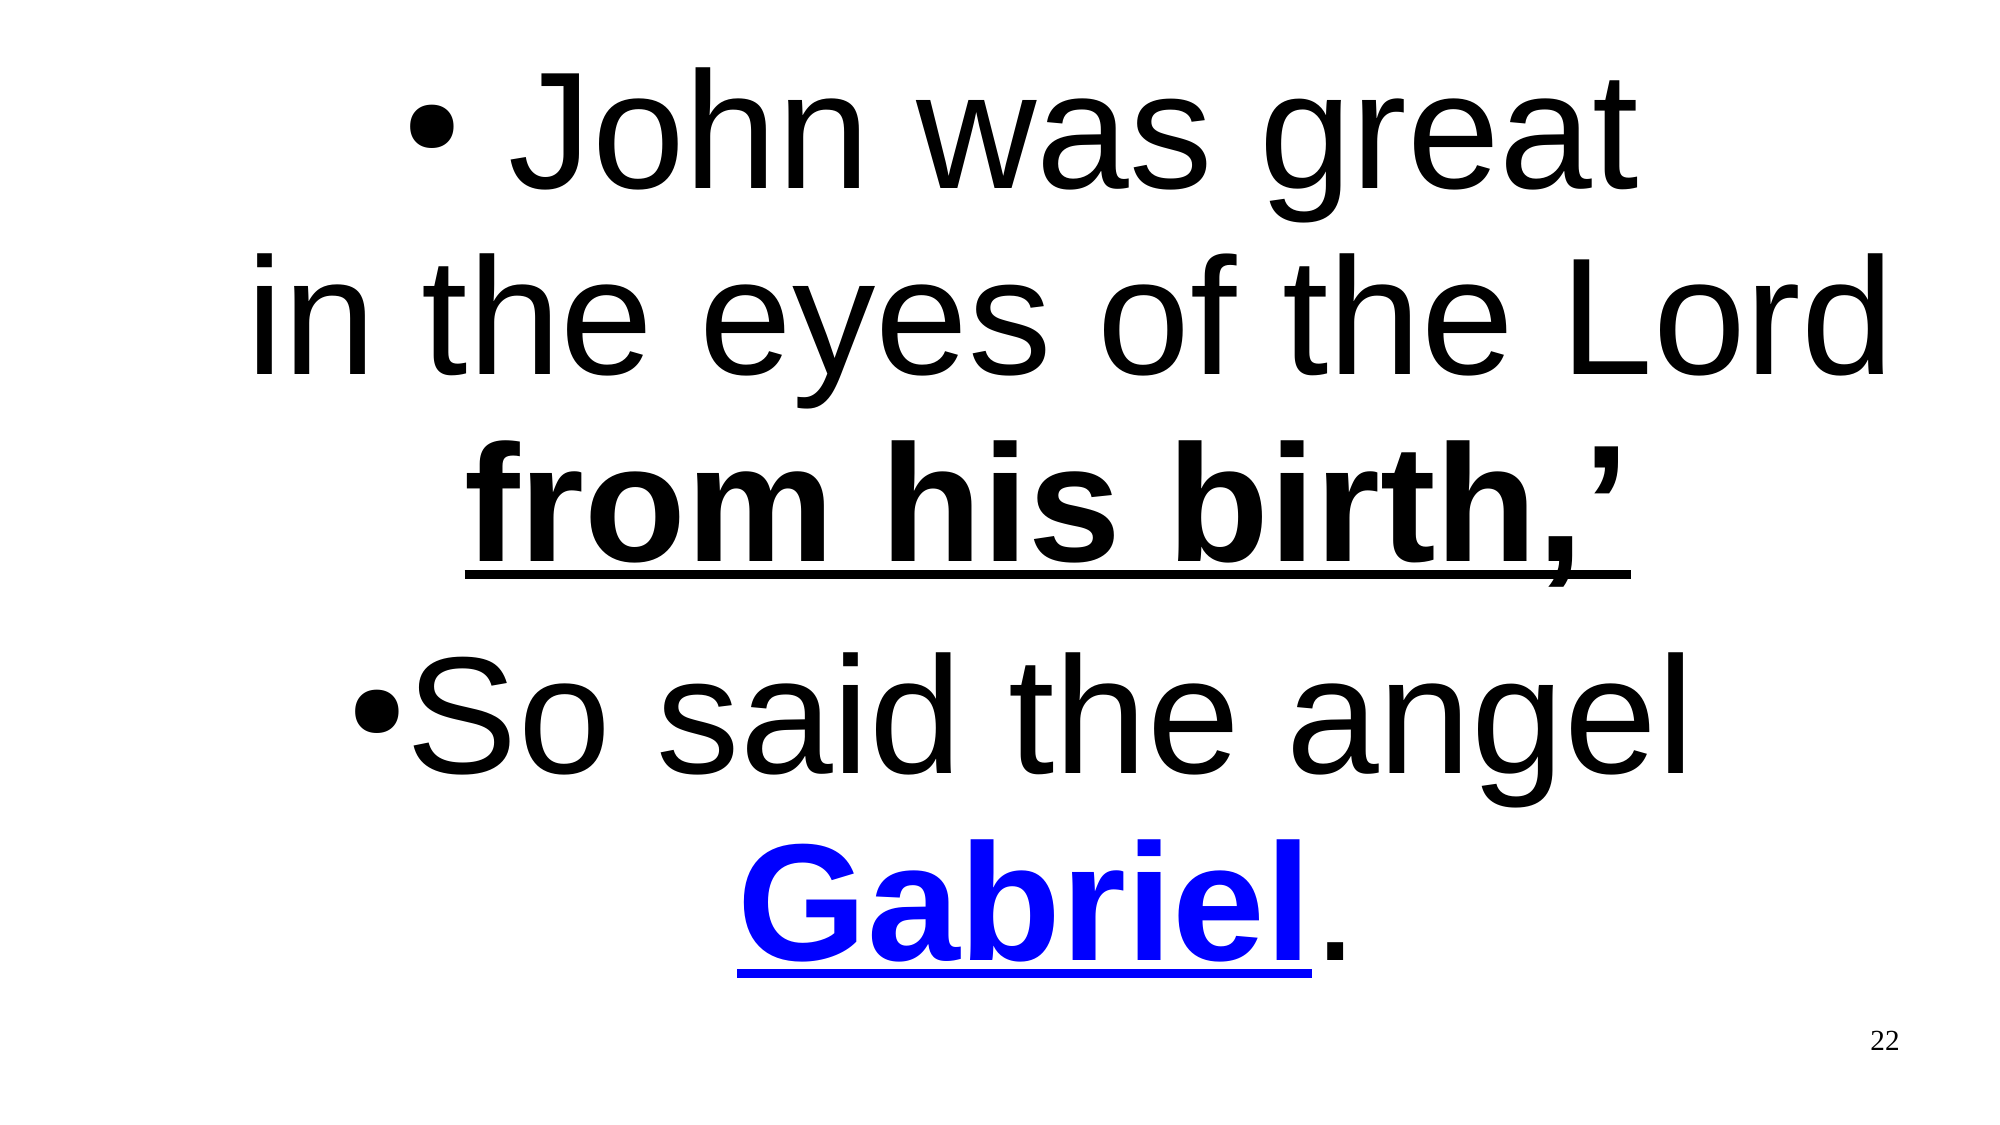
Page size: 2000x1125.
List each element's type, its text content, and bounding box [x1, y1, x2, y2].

list John was great in the eyes of the Lord from his birth,’ So said the angel Gabriel. [37, 37, 1988, 1088]
